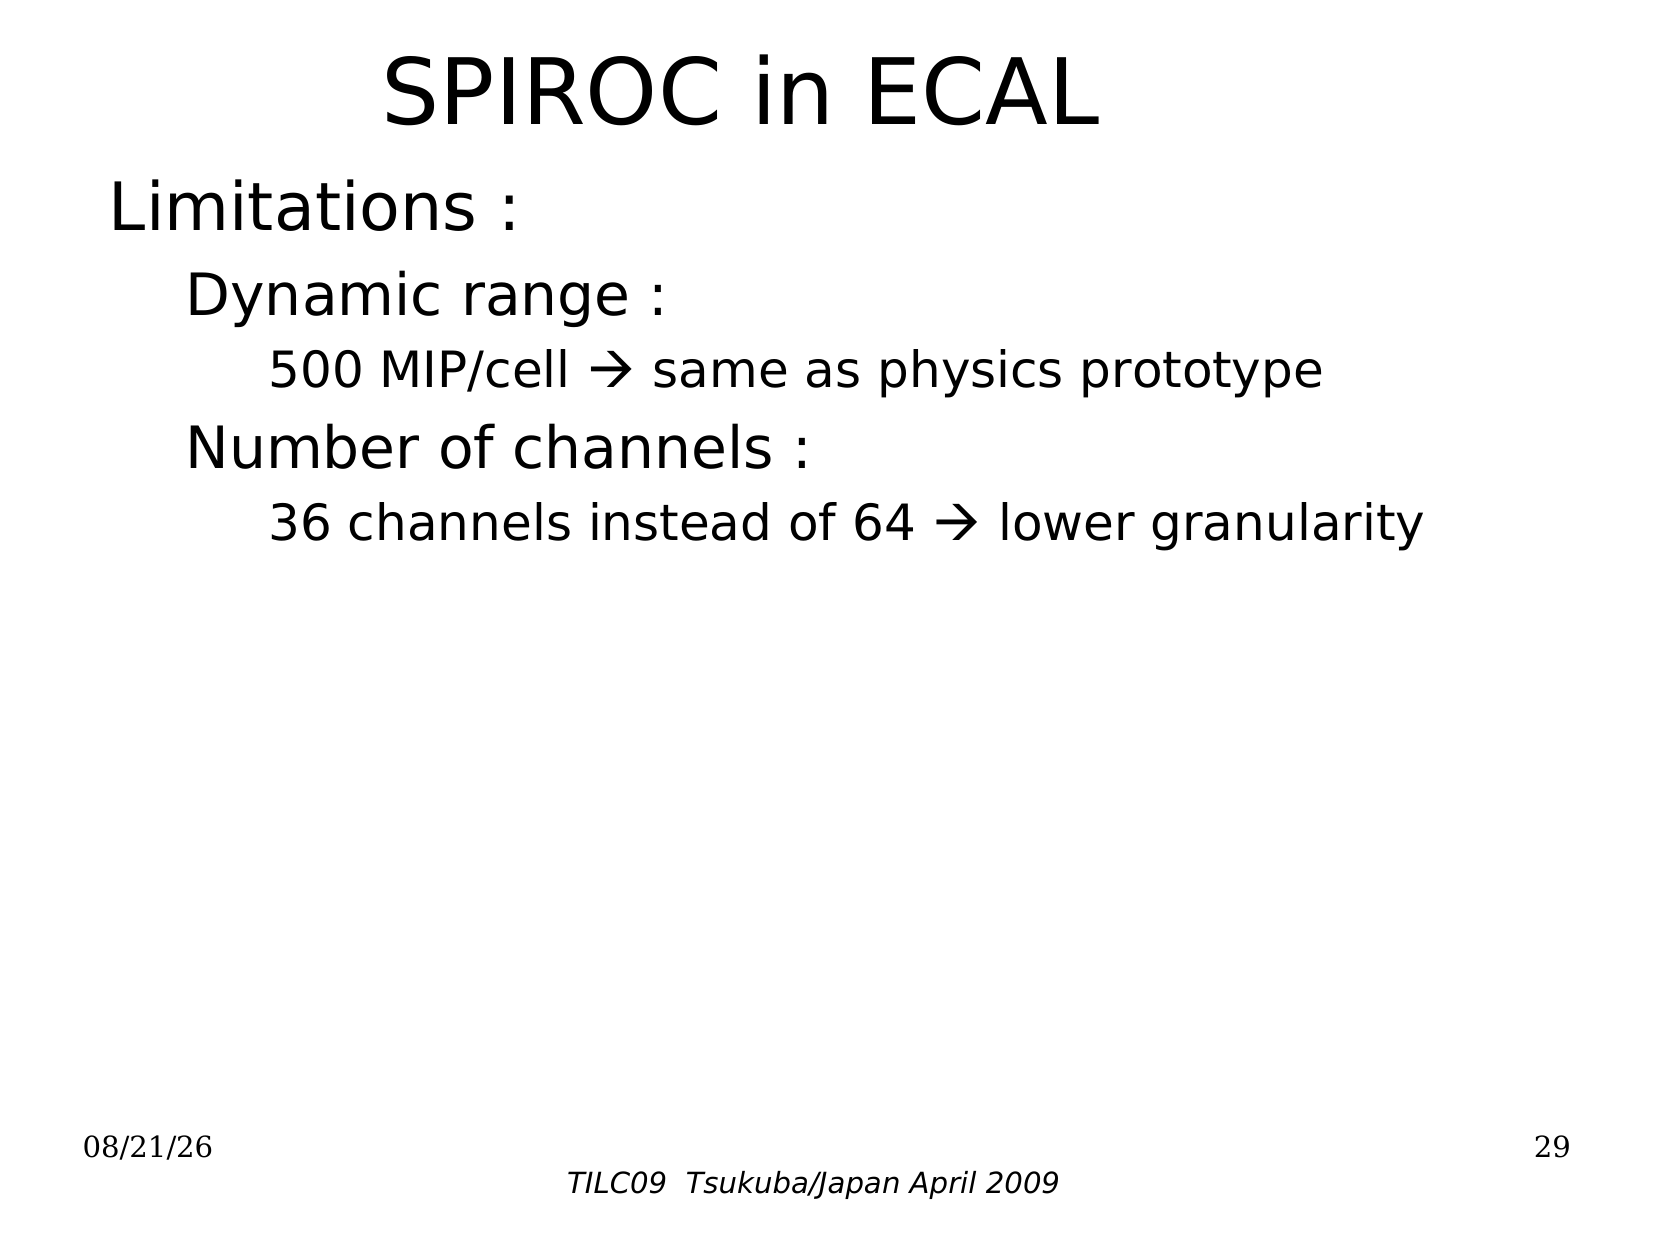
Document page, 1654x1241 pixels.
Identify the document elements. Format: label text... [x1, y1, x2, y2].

list Limitations : Dynamic range : 500 MIP/cell  same as physics prototype Number of channels : 36 channels instead of 64  lower granularity [76, 161, 1654, 676]
title SPIROC in ECAL [106, 23, 1376, 161]
